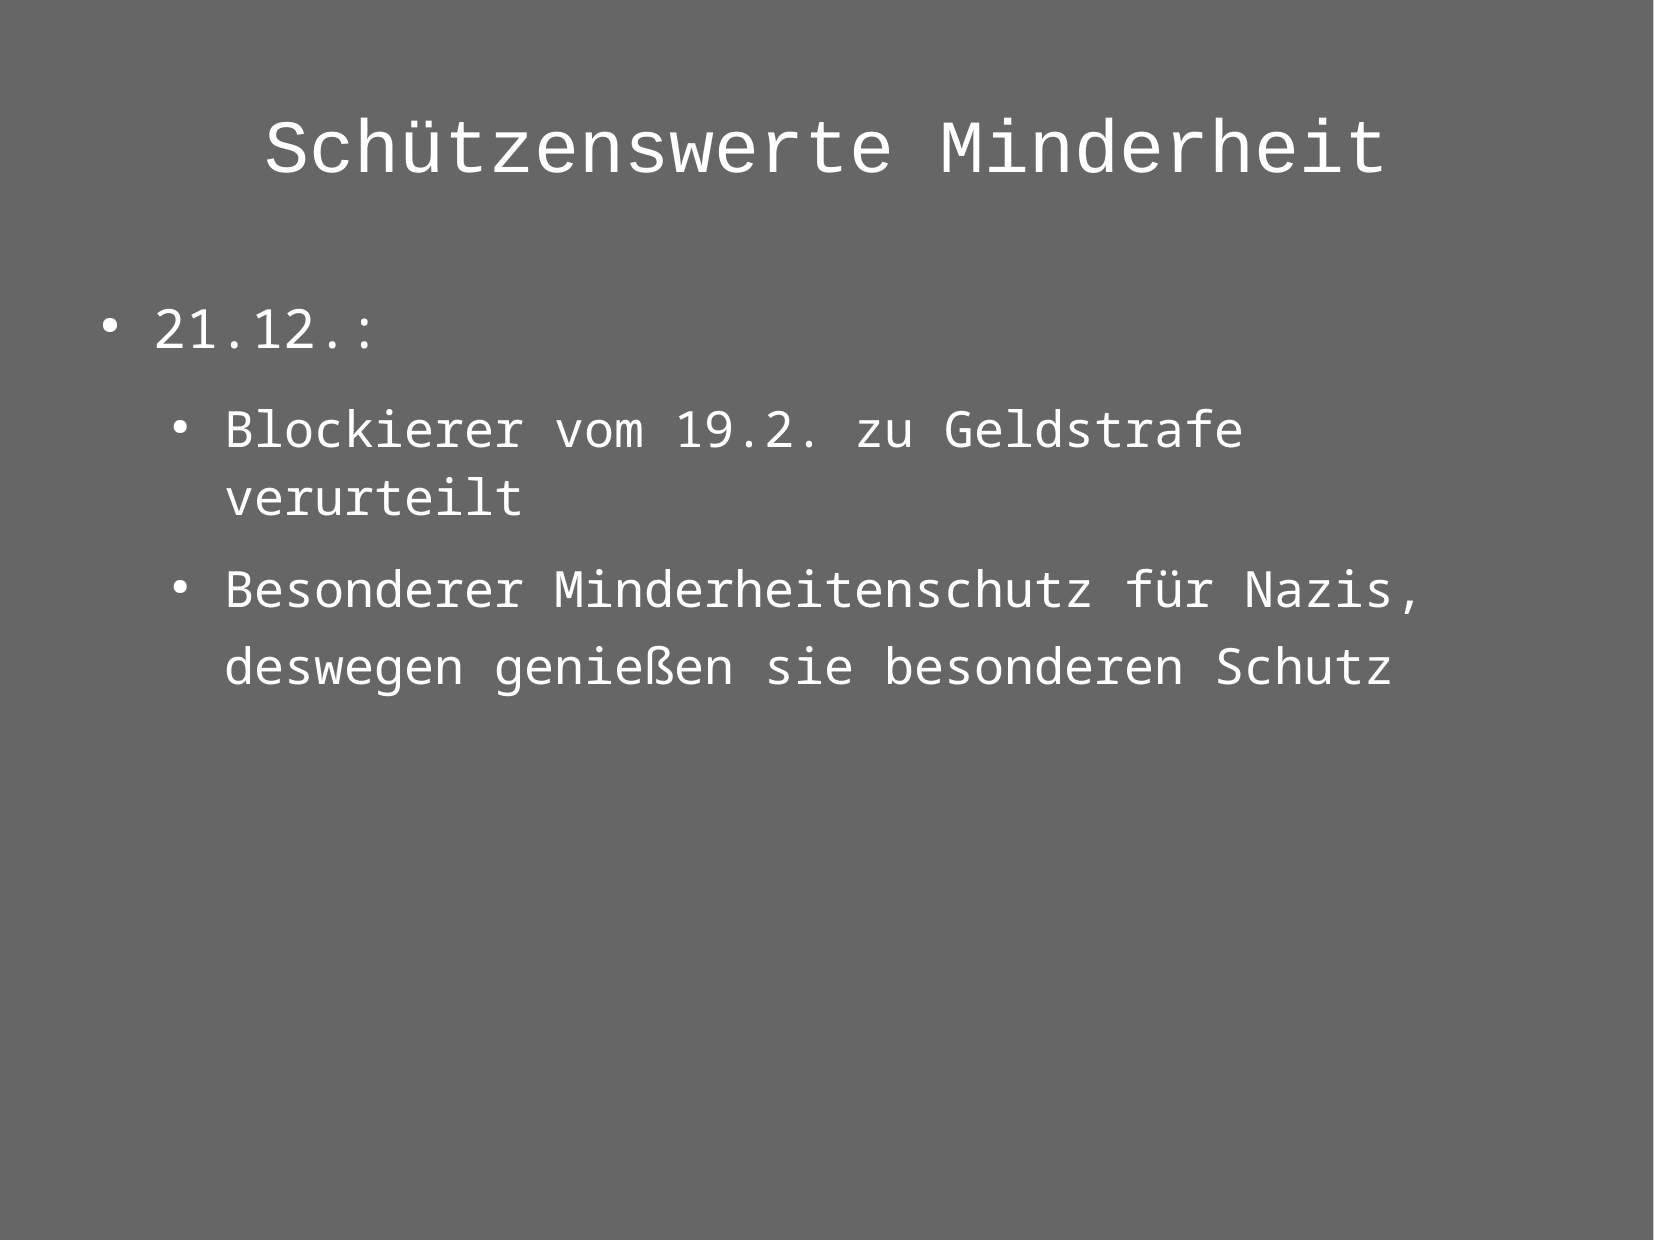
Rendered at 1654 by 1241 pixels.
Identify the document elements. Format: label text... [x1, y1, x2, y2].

list 21.12.: Blockierer vom 19.2. zu Geldstrafe verurteilt Besonderer Minderheitenschutz für Nazis, deswegen genießen sie besonderen Schutz [82, 290, 1571, 1109]
title Schützenswerte Minderheit [82, 49, 1571, 257]
